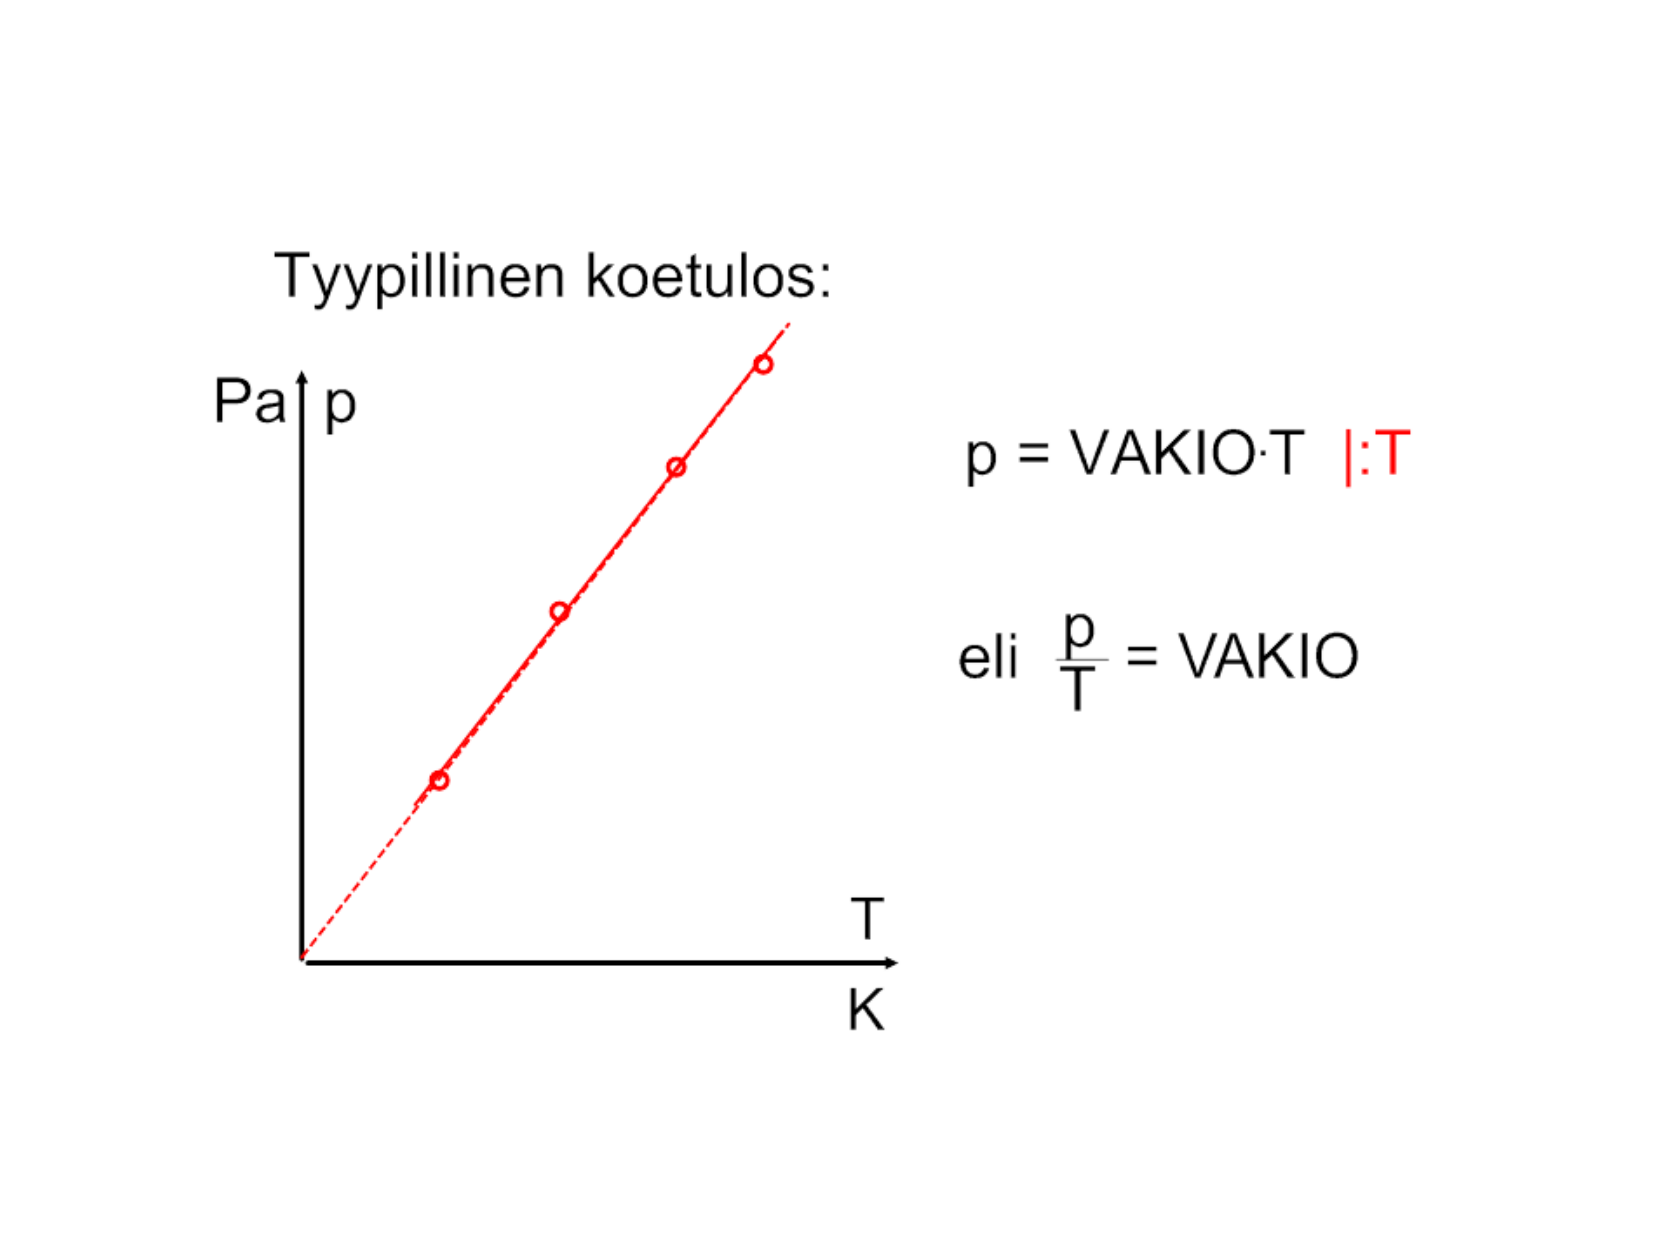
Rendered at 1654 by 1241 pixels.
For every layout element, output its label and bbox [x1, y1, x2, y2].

picture [160, 189, 1465, 1093]
